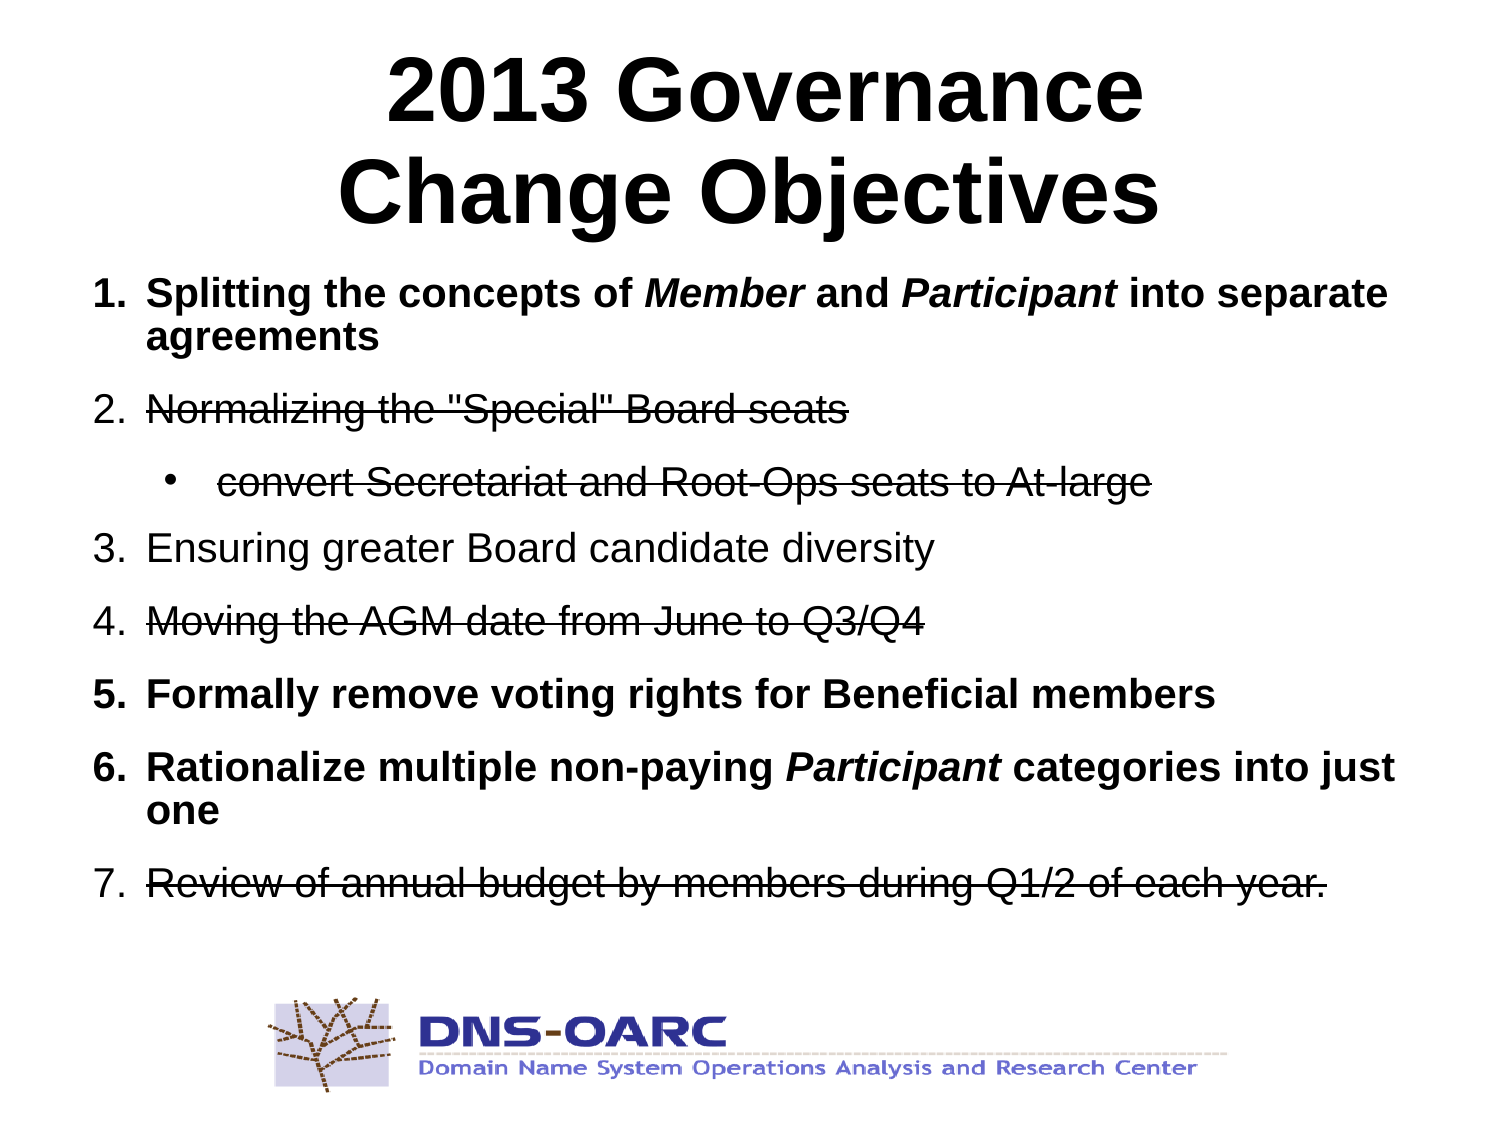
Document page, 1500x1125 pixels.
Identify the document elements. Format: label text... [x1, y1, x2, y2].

title 2013 Governance Change Objectives [75, 33, 1425, 245]
picture [214, 991, 1259, 1099]
subtitle Splitting the concepts of Member and Participant into separate agreements Normalizing the "Special" Board seats convert Secretariat and Root-Ops seats to At-large Ensuring greater Board candidate diversity Moving the AGM date from June to Q3/Q4 Formally remove voting rights for Beneficial members Rationalize multiple non-paying Participant categories into just one Review of annual budget by members during Q1/2 of each year. [75, 263, 1425, 916]
